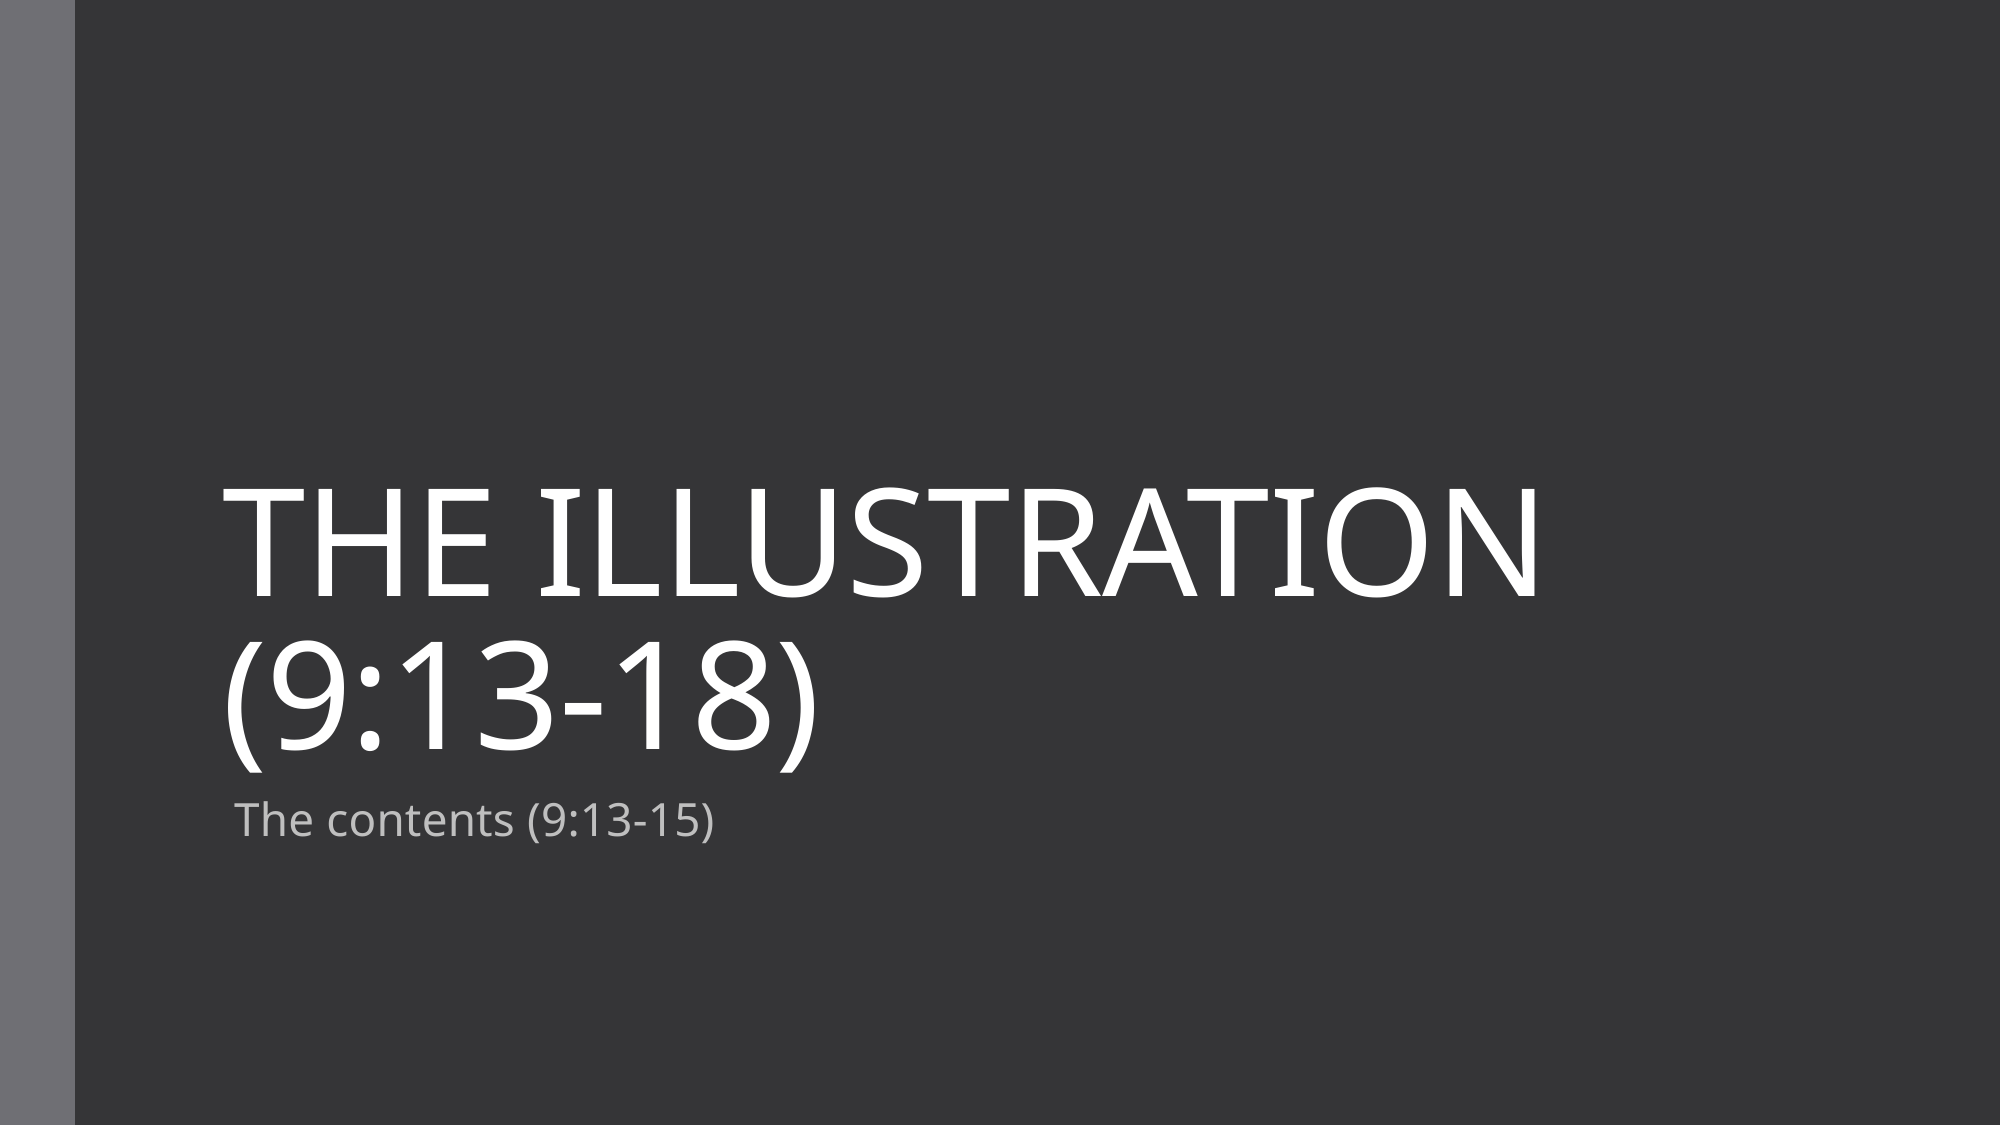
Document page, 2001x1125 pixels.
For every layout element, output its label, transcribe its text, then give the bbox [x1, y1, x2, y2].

subtitle The contents (9:13-15) [206, 787, 1752, 1066]
title THE ILLUSTRATION (9:13-18) [206, 124, 1752, 787]
